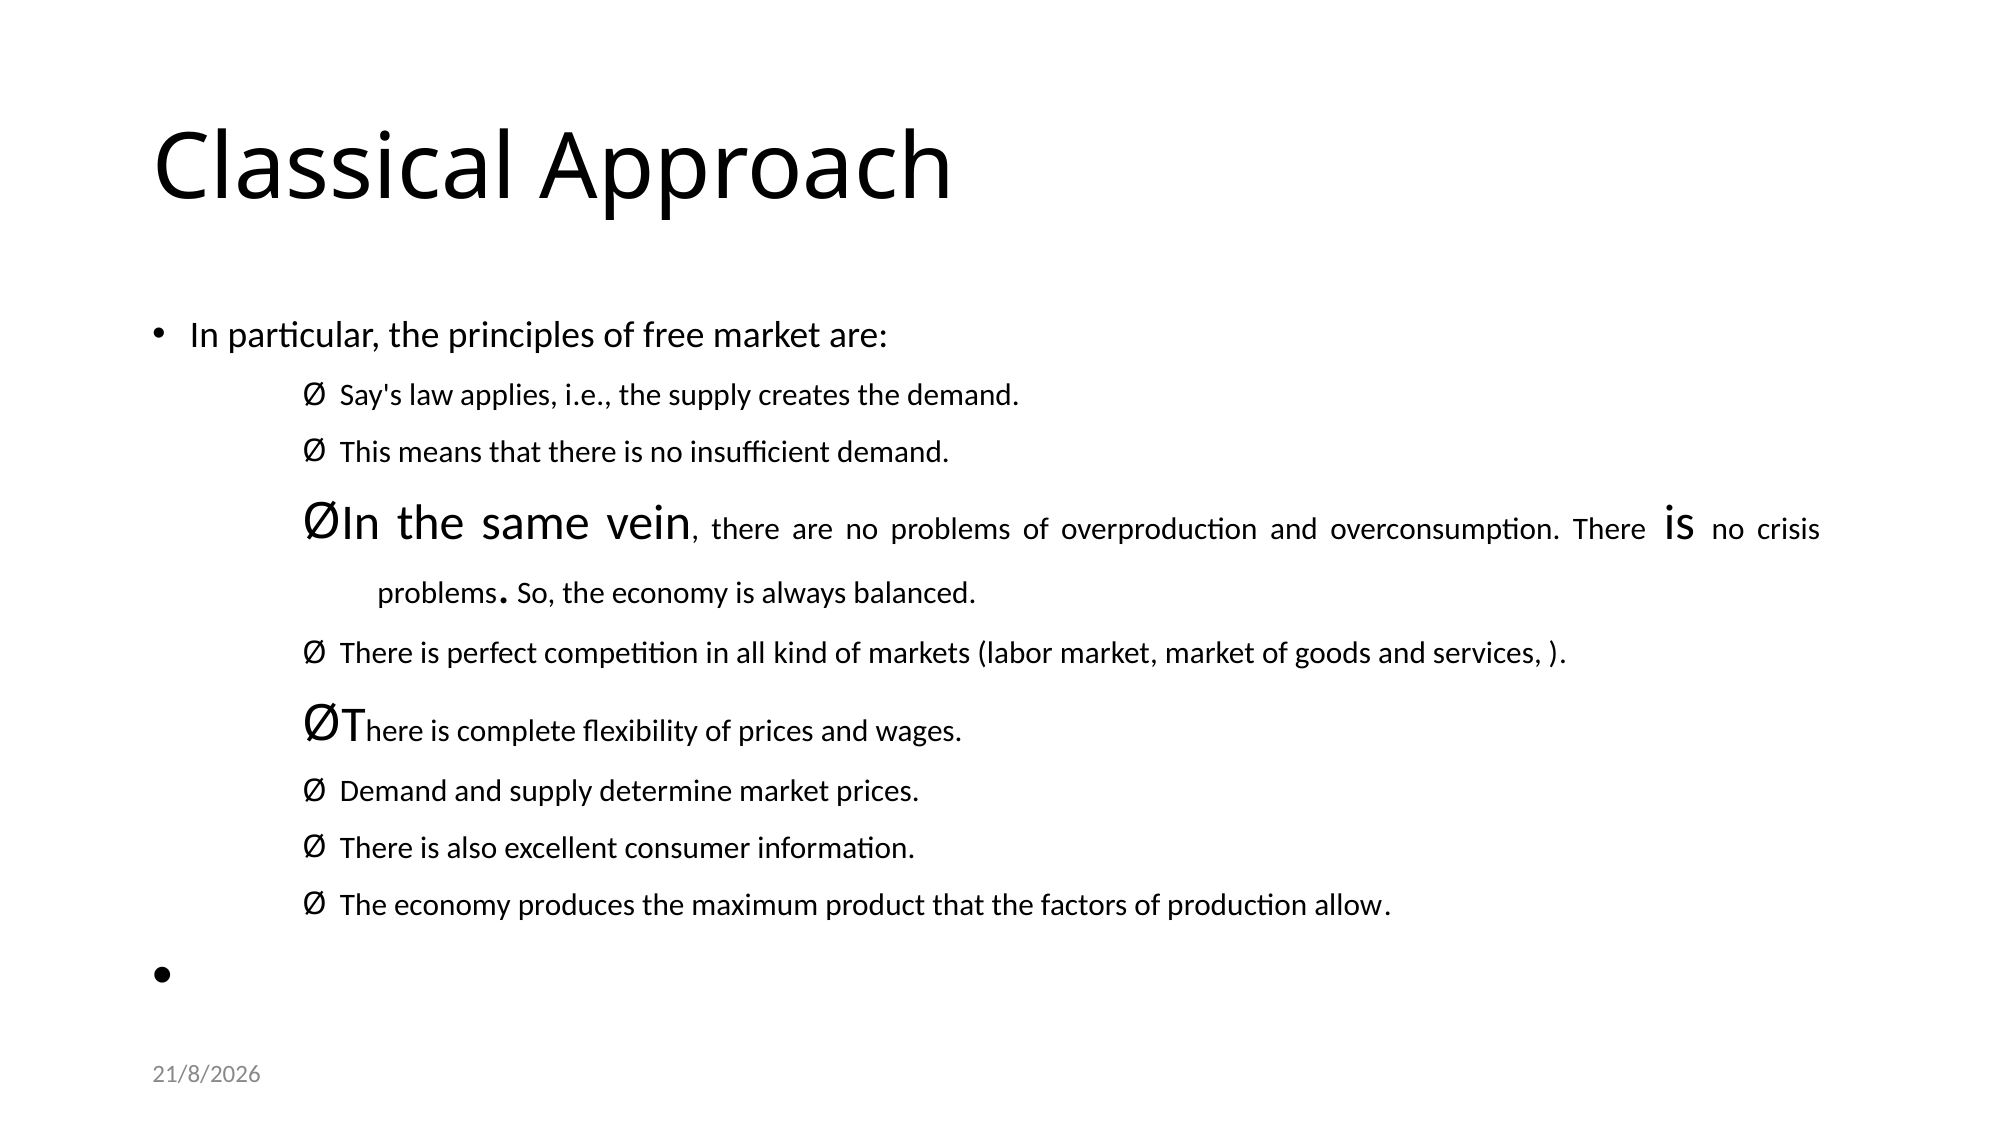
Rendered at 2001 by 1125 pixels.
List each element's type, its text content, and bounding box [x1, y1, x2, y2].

title Classical Approach [137, 59, 1863, 278]
text_box 15/3/2022 [137, 1042, 588, 1103]
list In particular, the principles of free market are: Say's law applies, i.e., the supply creates the demand. This means that there is no insufficient demand. In the same vein, there are no problems of overproduction and overconsumption. There is no crisis problems. So, the economy is always balanced. There is perfect competition in all kind of markets (labor market, market of goods and services, ). There is complete flexibility of prices and wages. Demand and supply determine market prices. There is also excellent consumer information. The economy produces the maximum product that the factors of production allow. [137, 299, 1863, 1014]
